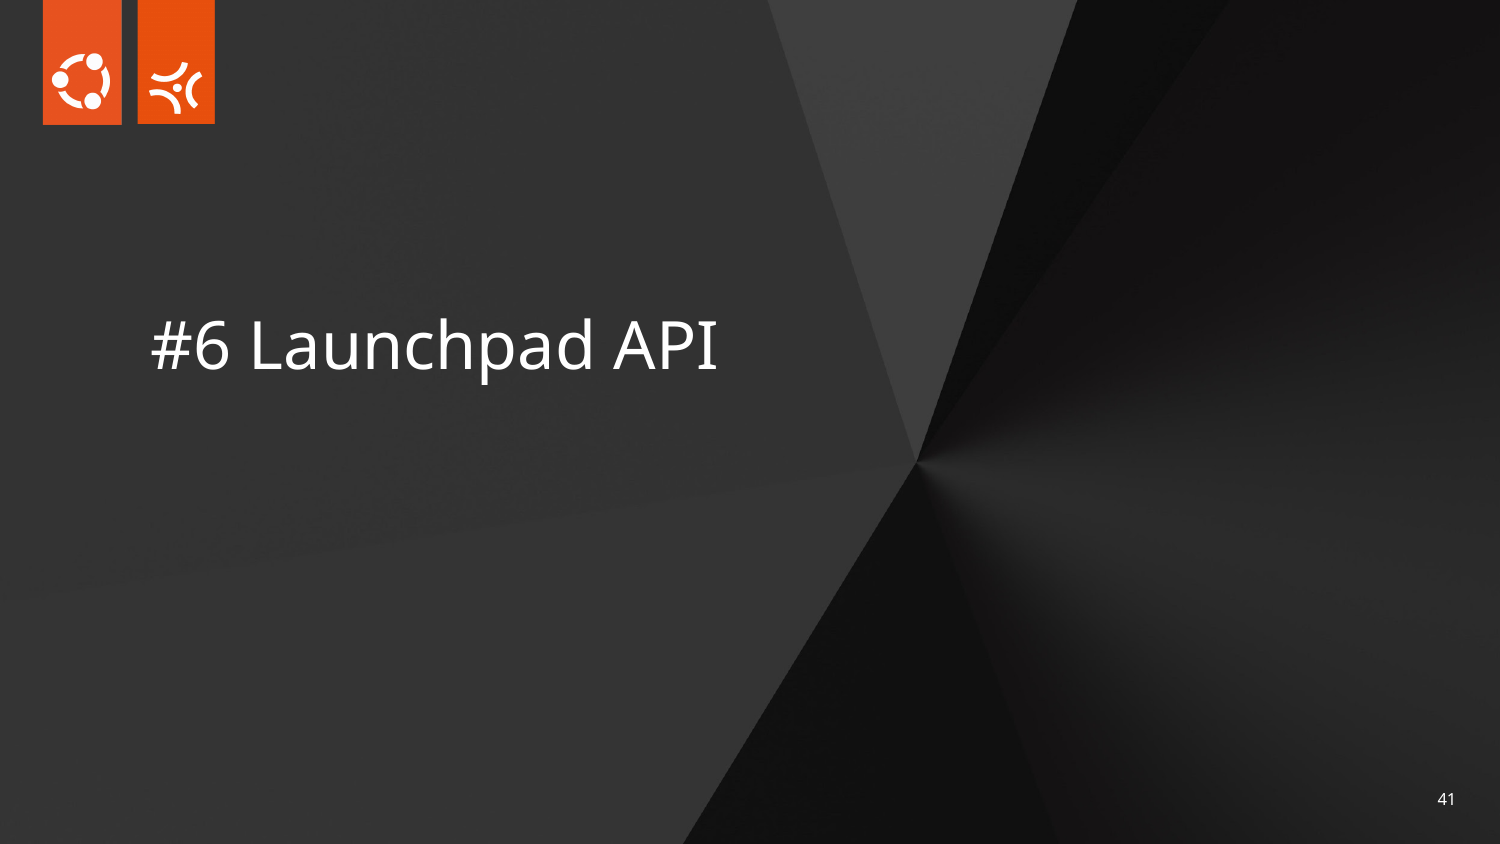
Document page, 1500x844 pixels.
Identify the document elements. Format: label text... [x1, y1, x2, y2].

title #6 Launchpad API [150, 300, 822, 383]
slide_number <number> [1381, 773, 1472, 839]
picture [0, 0, 1500, 844]
